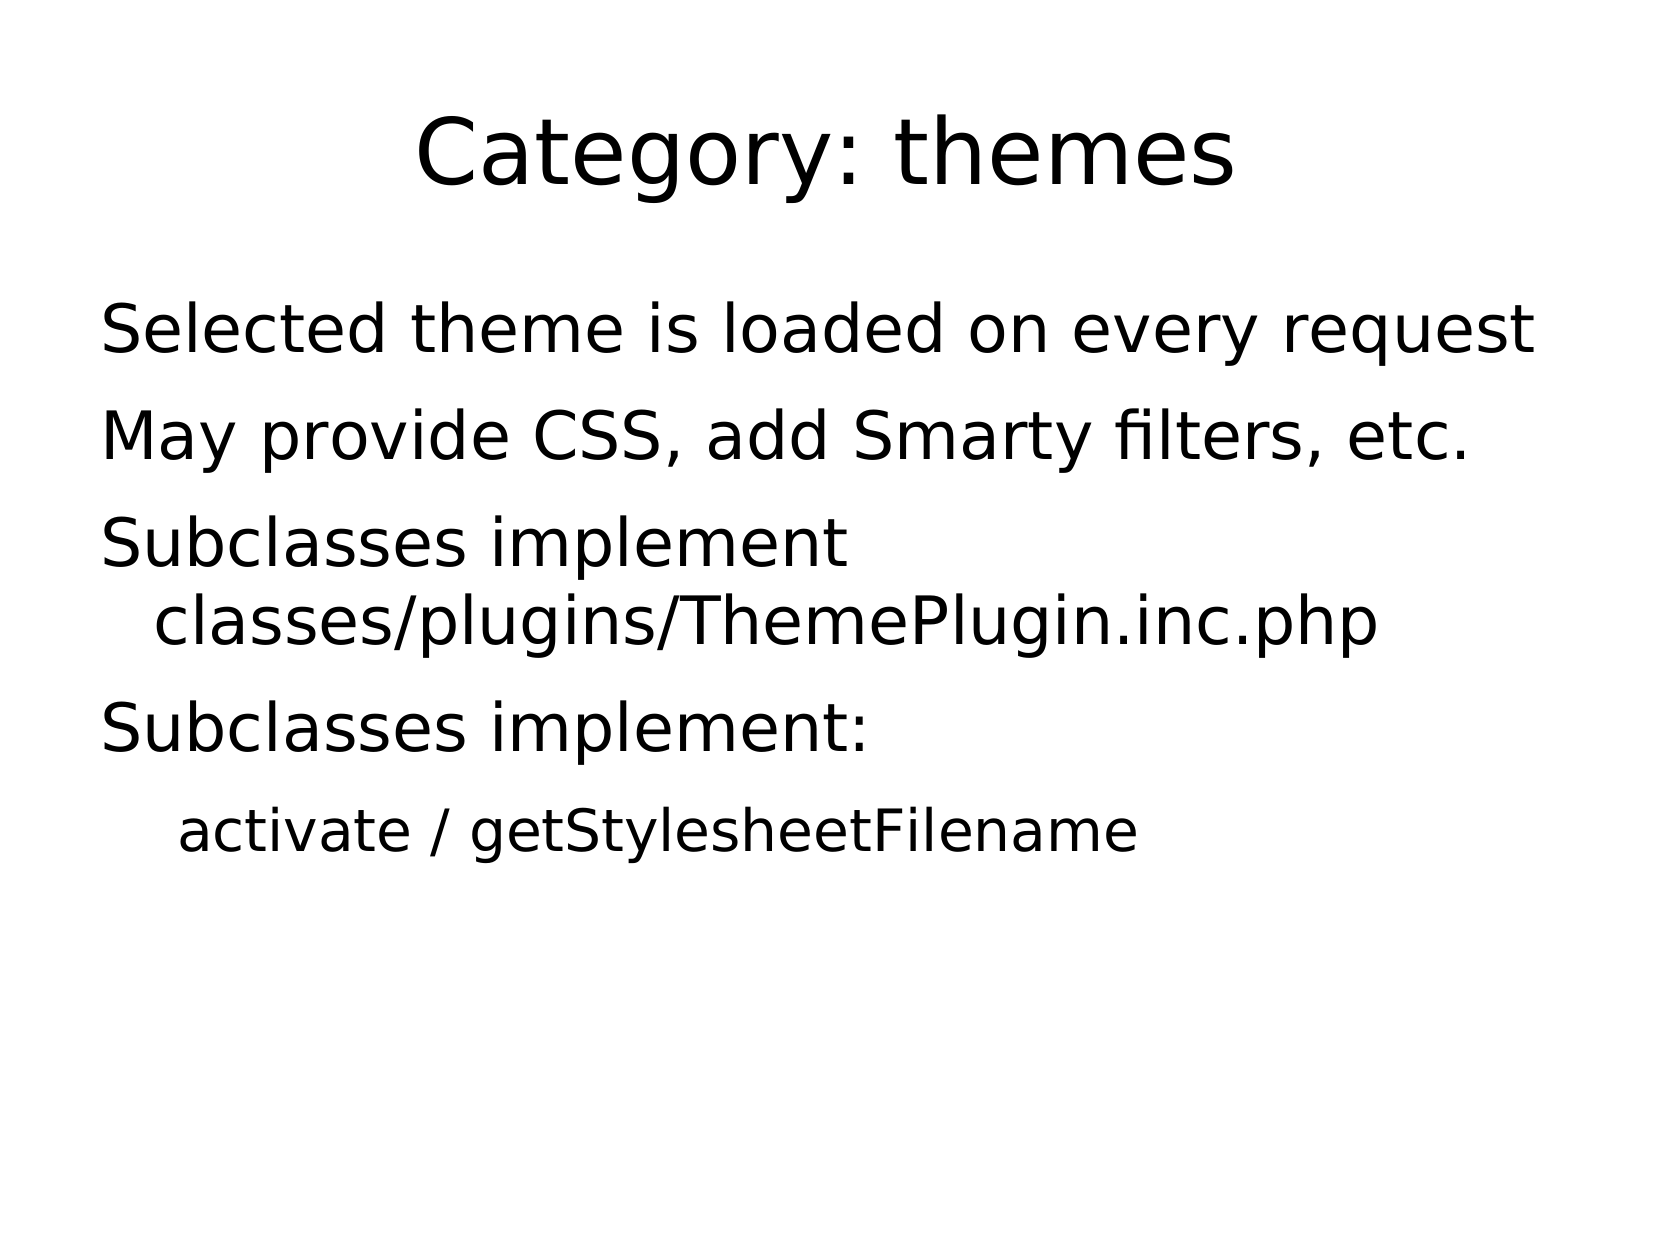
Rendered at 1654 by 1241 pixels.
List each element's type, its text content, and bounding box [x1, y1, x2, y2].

title Category: themes [82, 56, 1571, 250]
list Selected theme is loaded on every request May provide CSS, add Smarty filters, etc. Subclasses implement classes/plugins/ThemePlugin.inc.php Subclasses implement: activate / getStylesheetFilename [82, 290, 1571, 1094]
